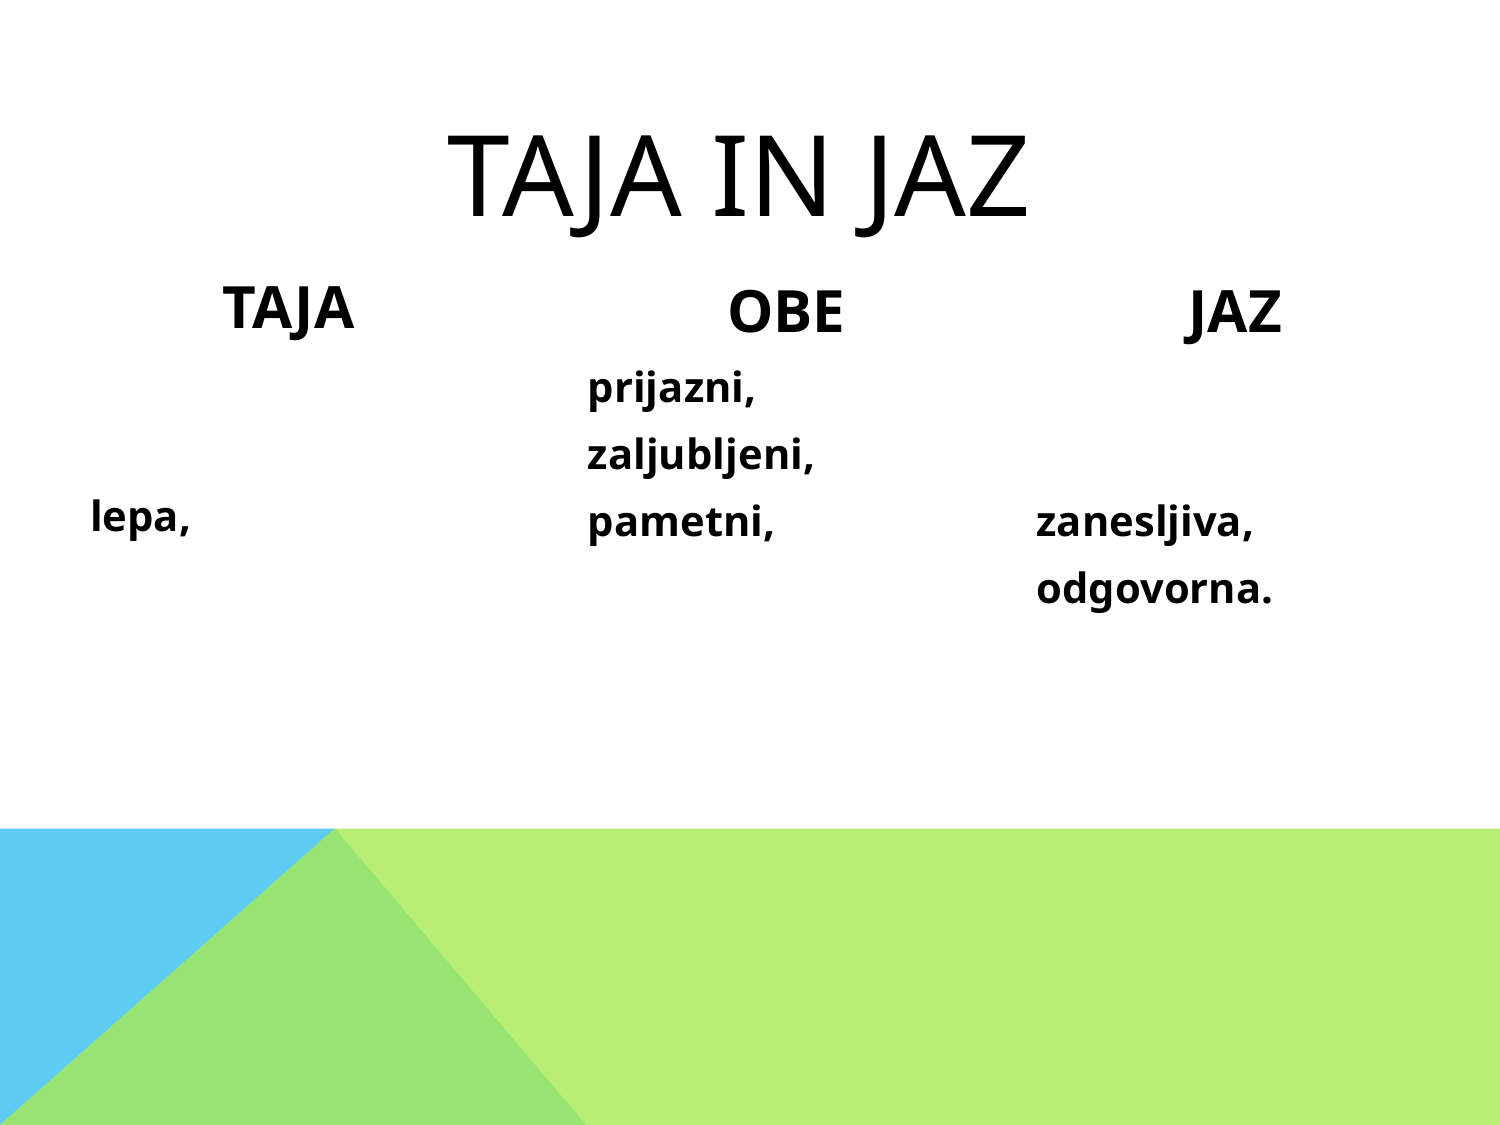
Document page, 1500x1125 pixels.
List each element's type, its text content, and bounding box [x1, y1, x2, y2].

title TAJA IN JAZ [64, 78, 1415, 266]
list OBE prijazni, zaljubljeni, pametni, [572, 267, 1000, 1010]
list JAZ zanesljiva, odgovorna. [1021, 267, 1449, 1010]
list TAJA lepa, [75, 266, 502, 1005]
